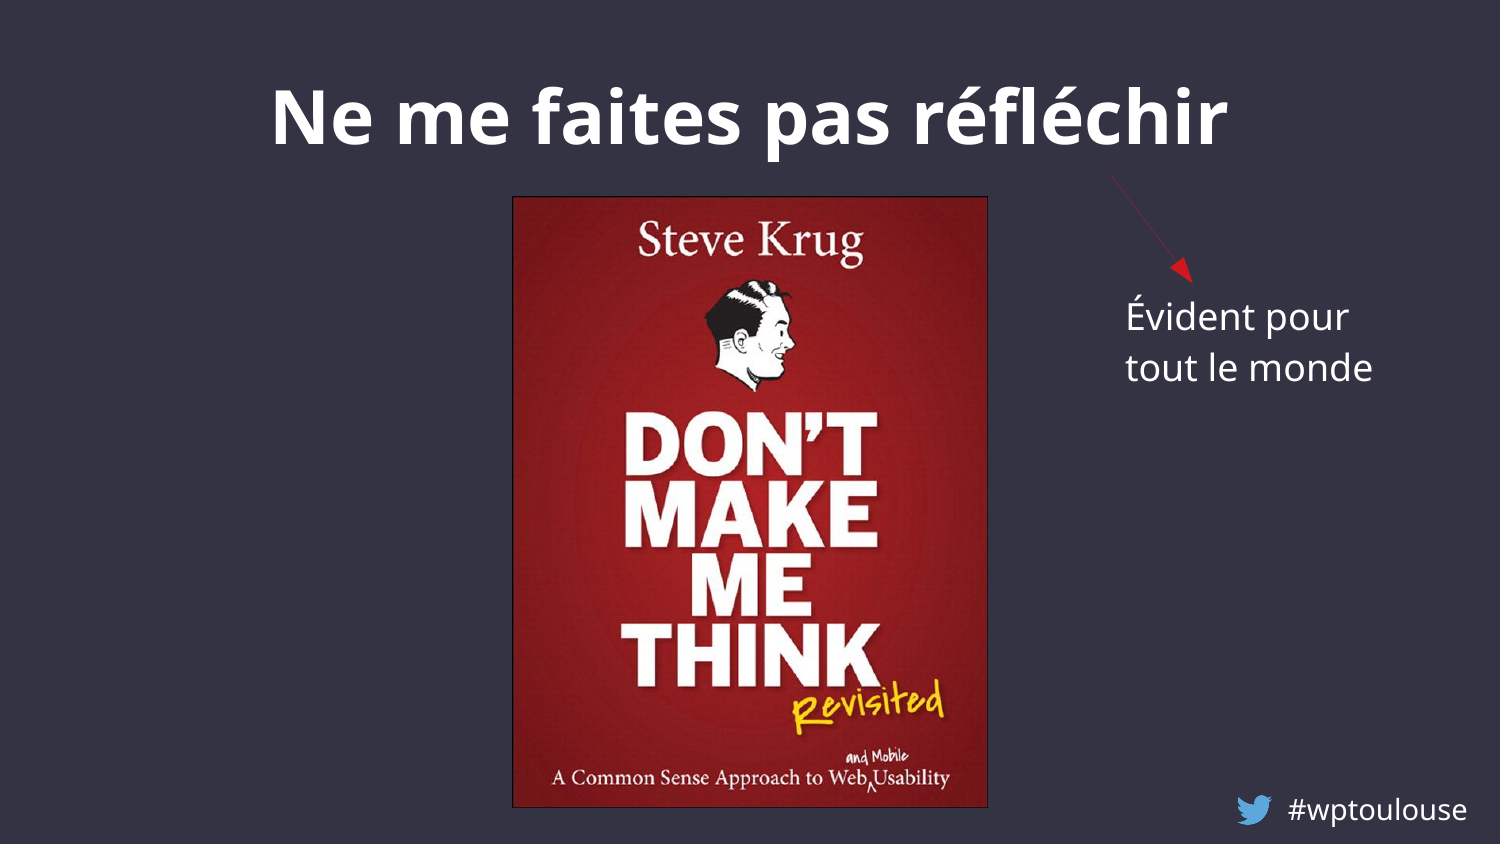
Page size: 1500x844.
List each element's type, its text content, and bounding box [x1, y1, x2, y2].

text_box Évident pour tout le monde [1110, 283, 1418, 414]
picture [1236, 795, 1273, 825]
title Ne me faites pas réfléchir [75, 33, 1425, 175]
picture [512, 196, 988, 808]
text_box #wptoulouse [1272, 776, 1488, 832]
